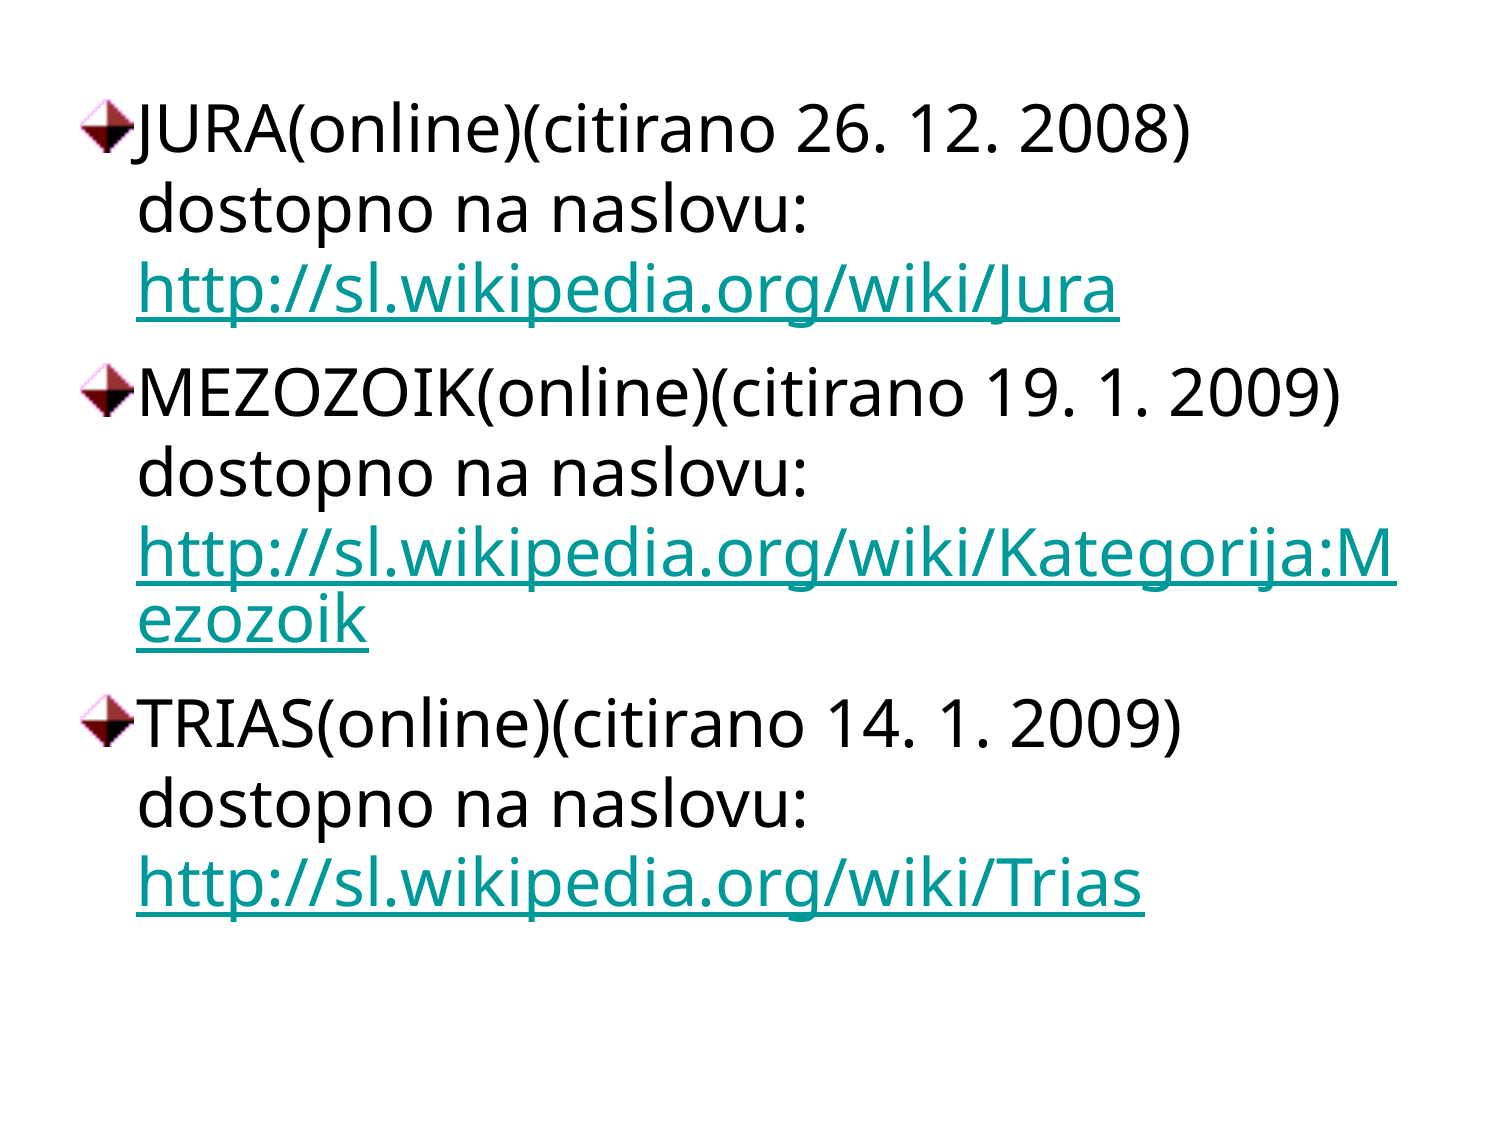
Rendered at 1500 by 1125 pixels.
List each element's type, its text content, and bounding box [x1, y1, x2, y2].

list JURA(online)(citirano 26. 12. 2008) dostopno na naslovu: http://sl.wikipedia.org/wiki/Jura MEZOZOIK(online)(citirano 19. 1. 2009) dostopno na naslovu: http://sl.wikipedia.org/wiki/Kategorija:Mezozoik TRIAS(online)(citirano 14. 1. 2009) dostopno na naslovu: http://sl.wikipedia.org/wiki/Trias [64, 78, 1415, 1041]
